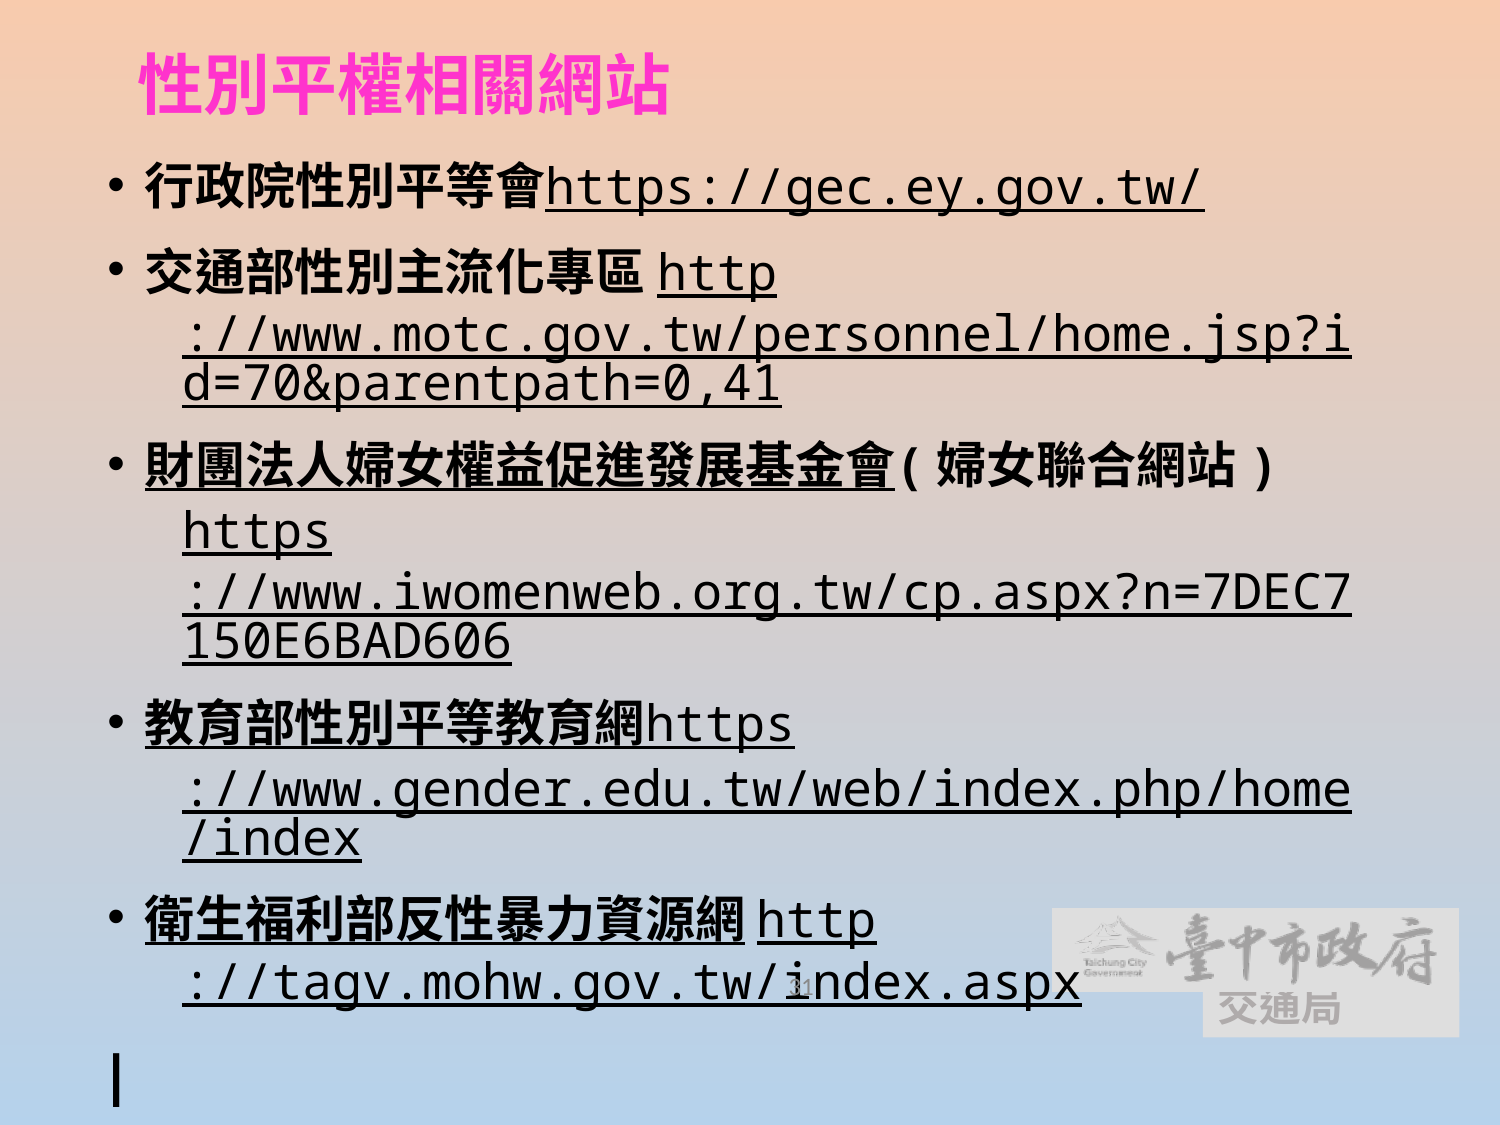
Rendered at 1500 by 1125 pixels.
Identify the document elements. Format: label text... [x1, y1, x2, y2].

text_box 31 [773, 944, 886, 1027]
list 行政院性別平等會https://gec.ey.gov.tw/ 交通部性別主流化專區http://www.motc.gov.tw/personnel/home.jsp?id=70&parentpath=0,41 財團法人婦女權益促進發展基金會(婦女聯合網站)https://www.iwomenweb.org.tw/cp.aspx?n=7DEC7150E6BAD606 教育部性別平等教育網https://www.gender.edu.tw/web/index.php/home/index 衛生福利部反性暴力資源網http://tagv.mohw.gov.tw/index.aspx [92, 147, 1383, 903]
title 性別平權相關網站 [71, 49, 738, 131]
